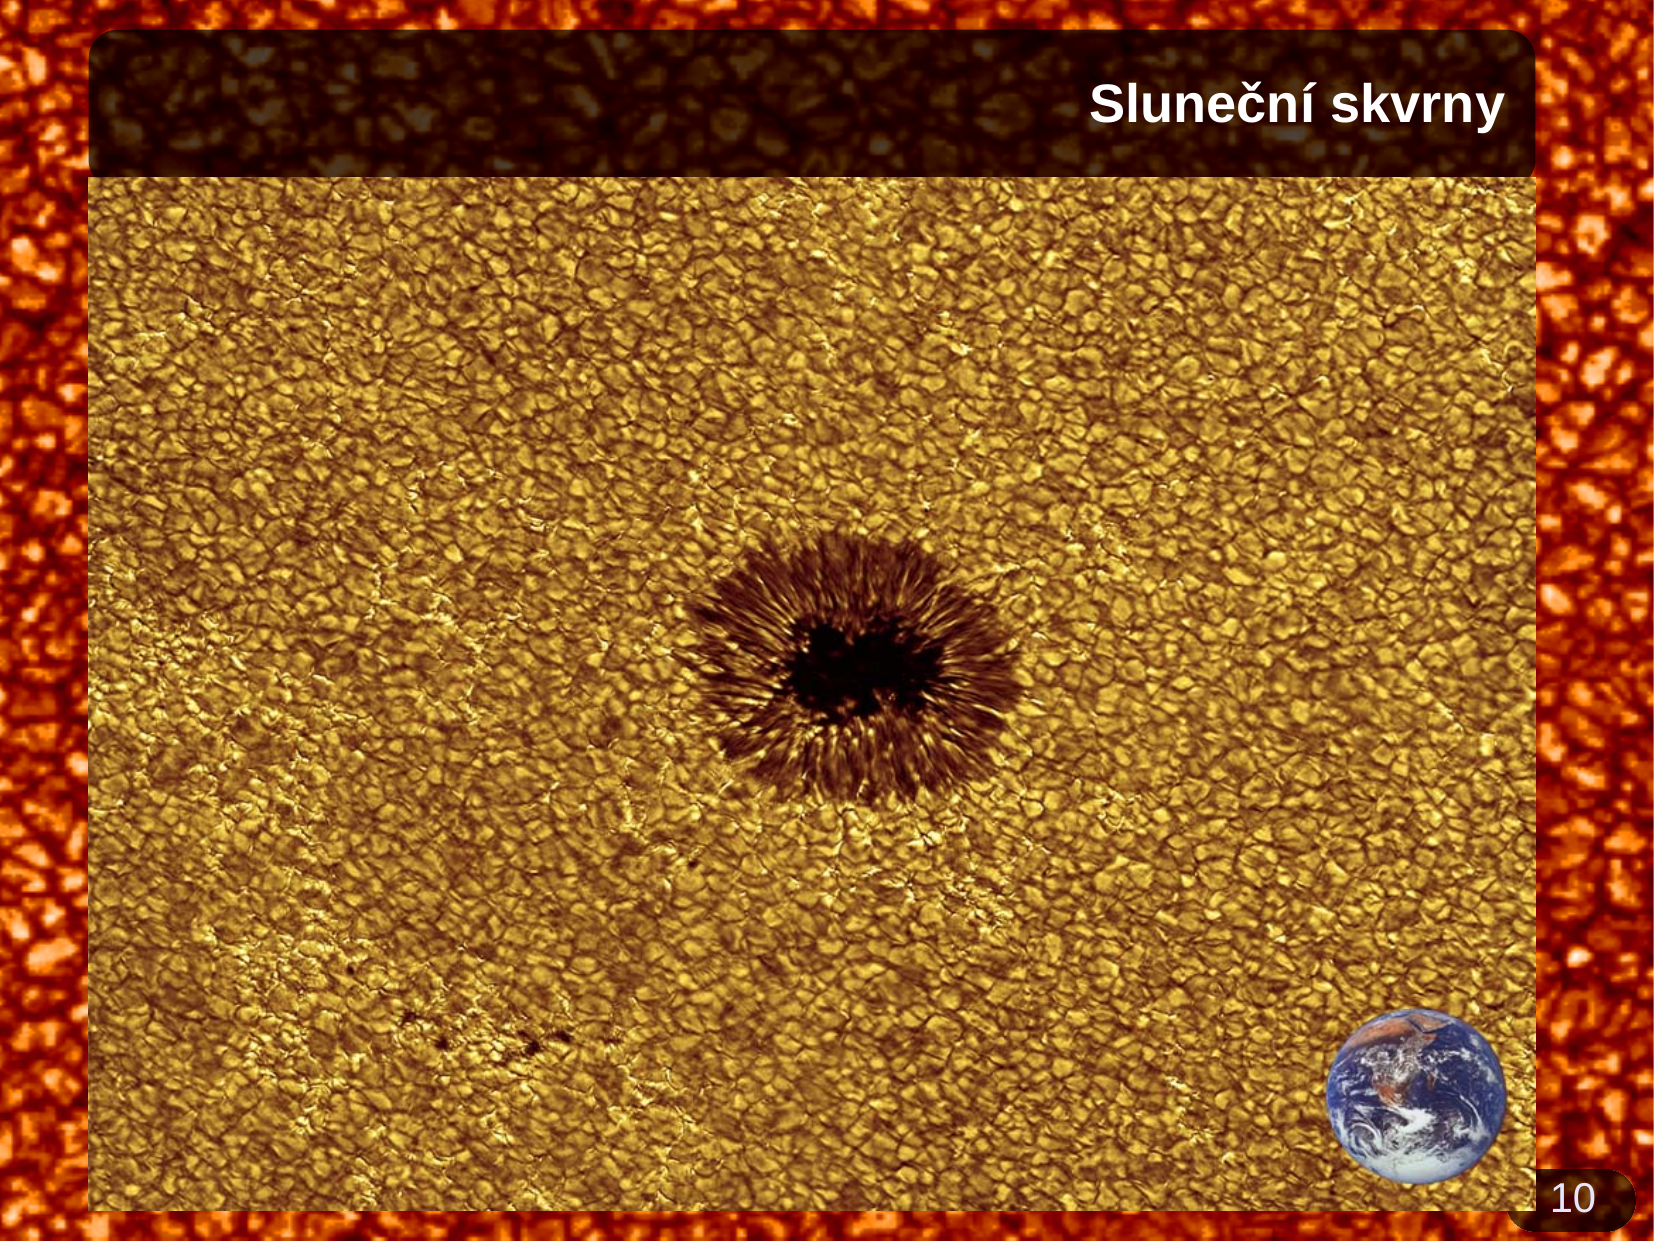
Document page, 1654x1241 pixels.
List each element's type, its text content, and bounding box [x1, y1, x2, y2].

picture [0, 0, 1654, 1241]
title Sluneční skvrny [118, 59, 1506, 148]
